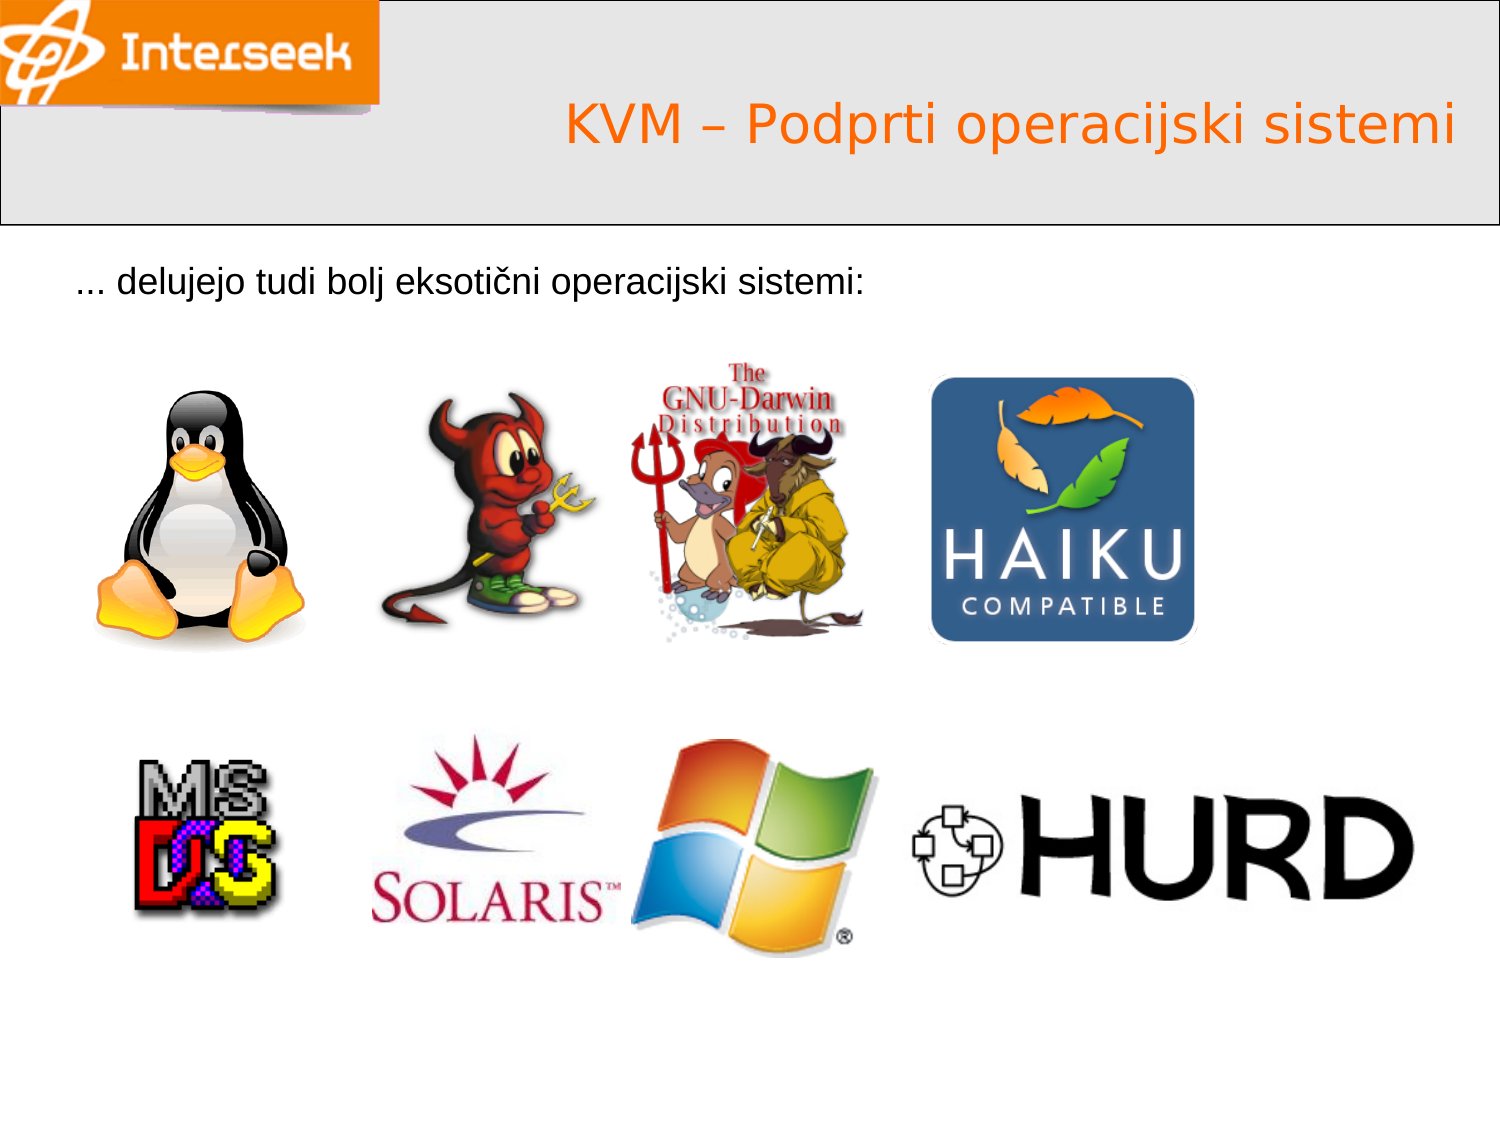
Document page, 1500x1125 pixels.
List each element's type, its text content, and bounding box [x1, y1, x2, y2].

title KVM – Podprti operacijski sistemi [430, 31, 1459, 220]
picture [372, 385, 614, 634]
picture [0, 0, 410, 120]
picture [903, 786, 1424, 912]
picture [927, 373, 1199, 646]
picture [88, 716, 323, 951]
picture [631, 361, 866, 644]
picture [631, 739, 880, 958]
text_box [0, 0, 1500, 225]
list ... delujejo tudi bolj eksotični operacijski sistemi: [75, 263, 1425, 1006]
picture [372, 704, 621, 953]
picture [88, 385, 311, 658]
